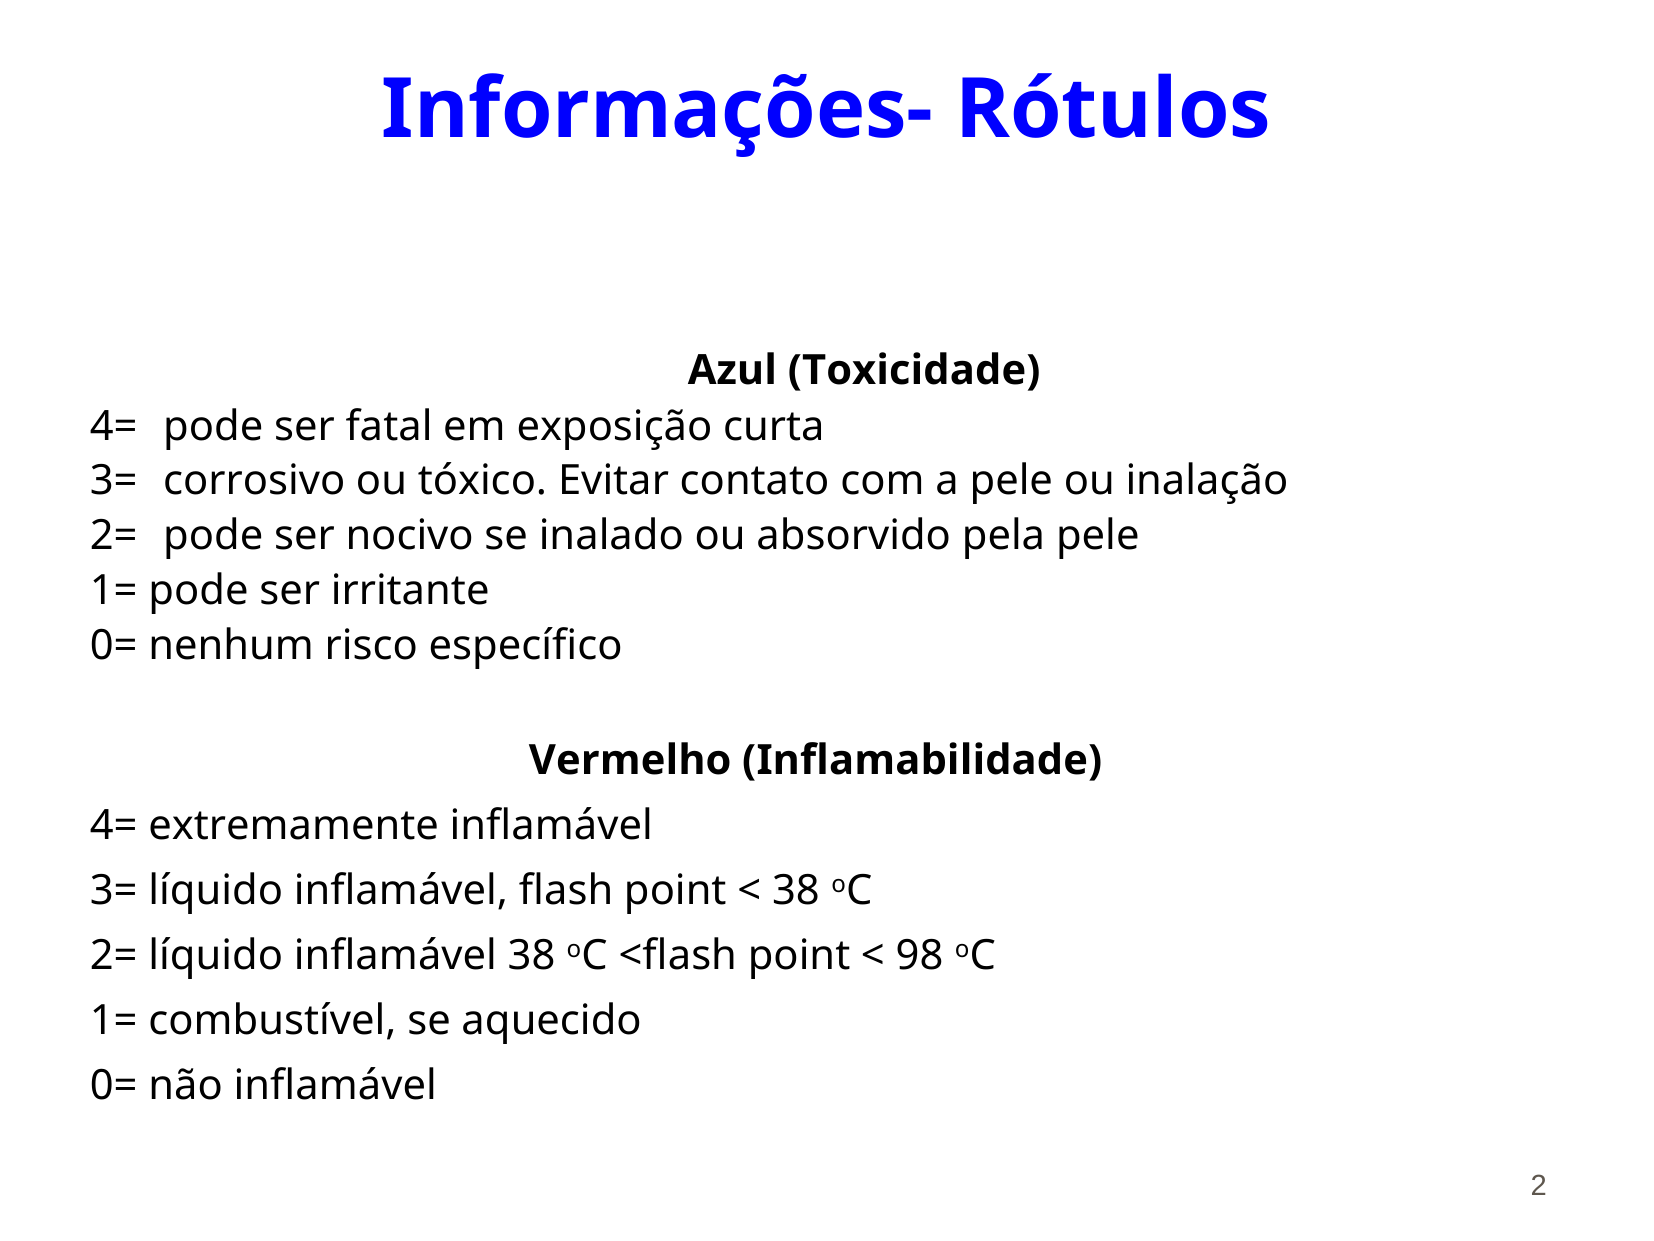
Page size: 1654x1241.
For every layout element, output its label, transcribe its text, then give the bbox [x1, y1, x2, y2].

text_box Informações- Rótulos [0, 46, 1654, 163]
text_box <número> [1217, 1126, 1562, 1210]
text_box Vermelho (Inflamabilidade) 4= extremamente inflamável 3= líquido inflamável, flash point < 38 oC 2= líquido inflamável 38 oC <flash point < 98 oC 1= combustível, se aquecido 0= não inflamável [0, 710, 1558, 1116]
text_box Azul (Toxicidade) 4= pode ser fatal em exposição curta 3= corrosivo ou tóxico. Evitar contato com a pele ou inalação 2= pode ser nocivo se inalado ou absorvido pela pele 1= pode ser irritante 0= nenhum risco específico [0, 330, 1654, 676]
